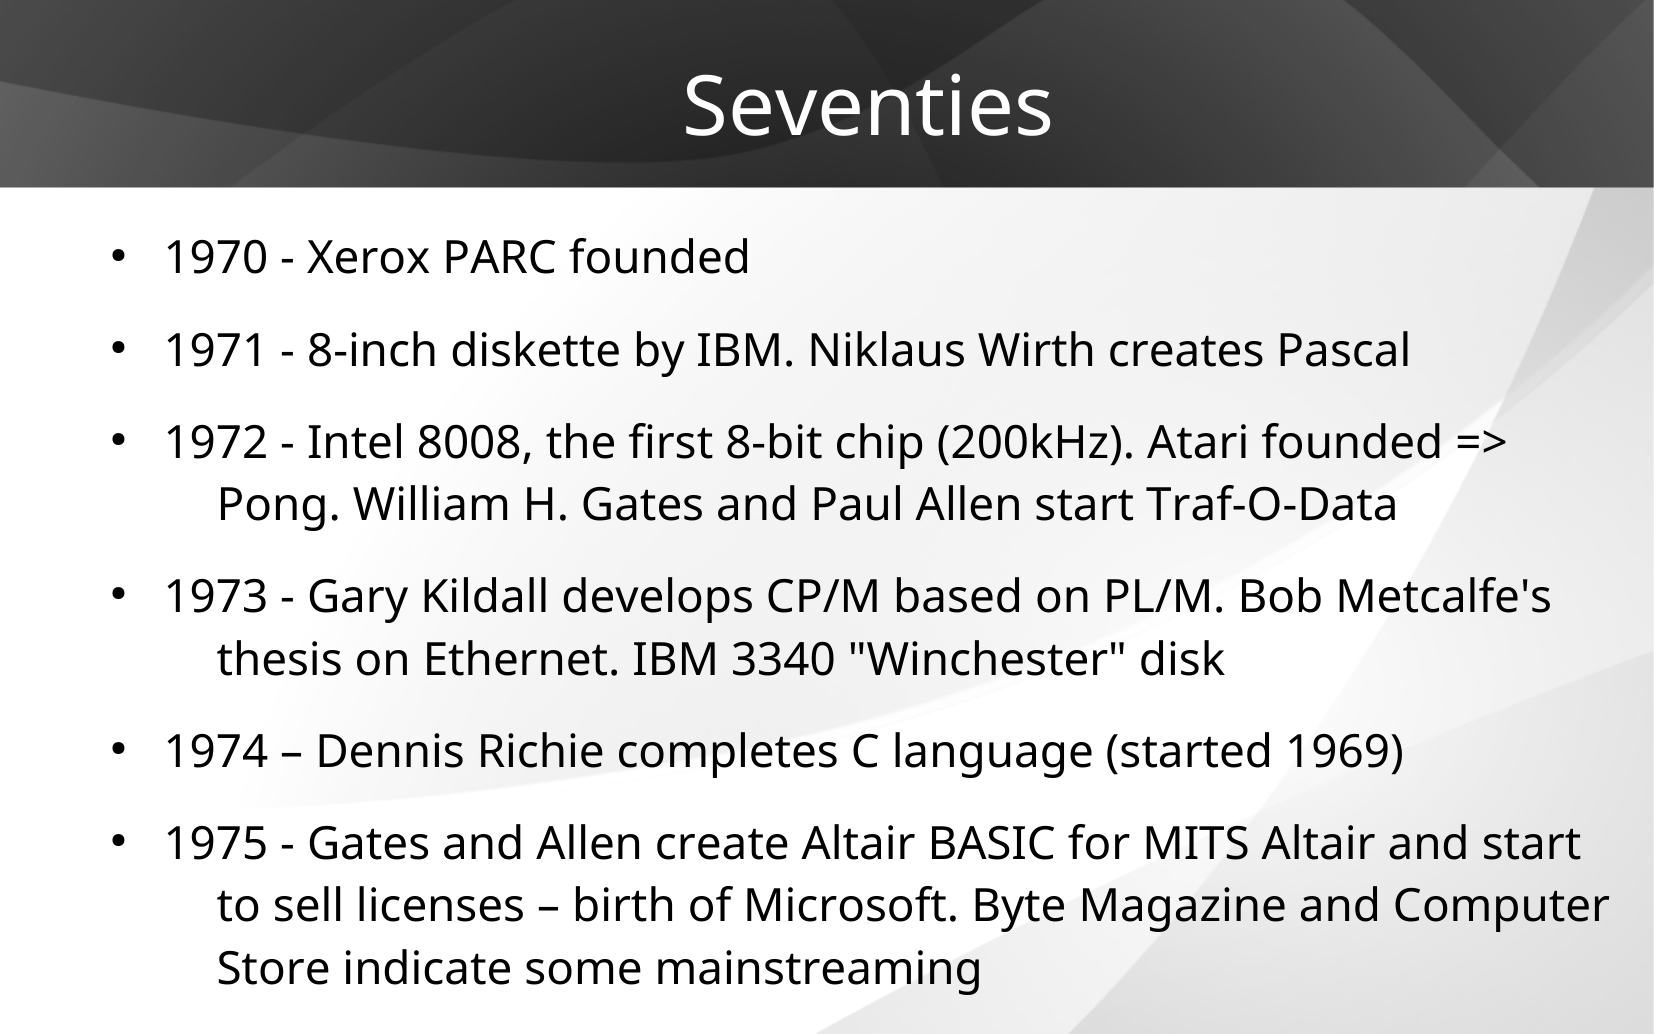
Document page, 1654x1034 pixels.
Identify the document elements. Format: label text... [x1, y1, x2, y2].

picture [0, 0, 1654, 1034]
title Seventies [124, 0, 1613, 208]
list 1970 - Xerox PARC founded 1971 - 8-inch diskette by IBM. Niklaus Wirth creates Pascal 1972 - Intel 8008, the first 8-bit chip (200kHz). Atari founded => Pong. William H. Gates and Paul Allen start Traf-O-Data 1973 - Gary Kildall develops CP/M based on PL/M. Bob Metcalfe's thesis on Ethernet. IBM 3340 "Winchester" disk 1974 – Dennis Richie completes C language (started 1969) 1975 - Gates and Allen create Altair BASIC for MITS Altair and start to sell licenses – birth of Microsoft. Byte Magazine and Computer Store indicate some mainstreaming [75, 225, 1613, 1033]
